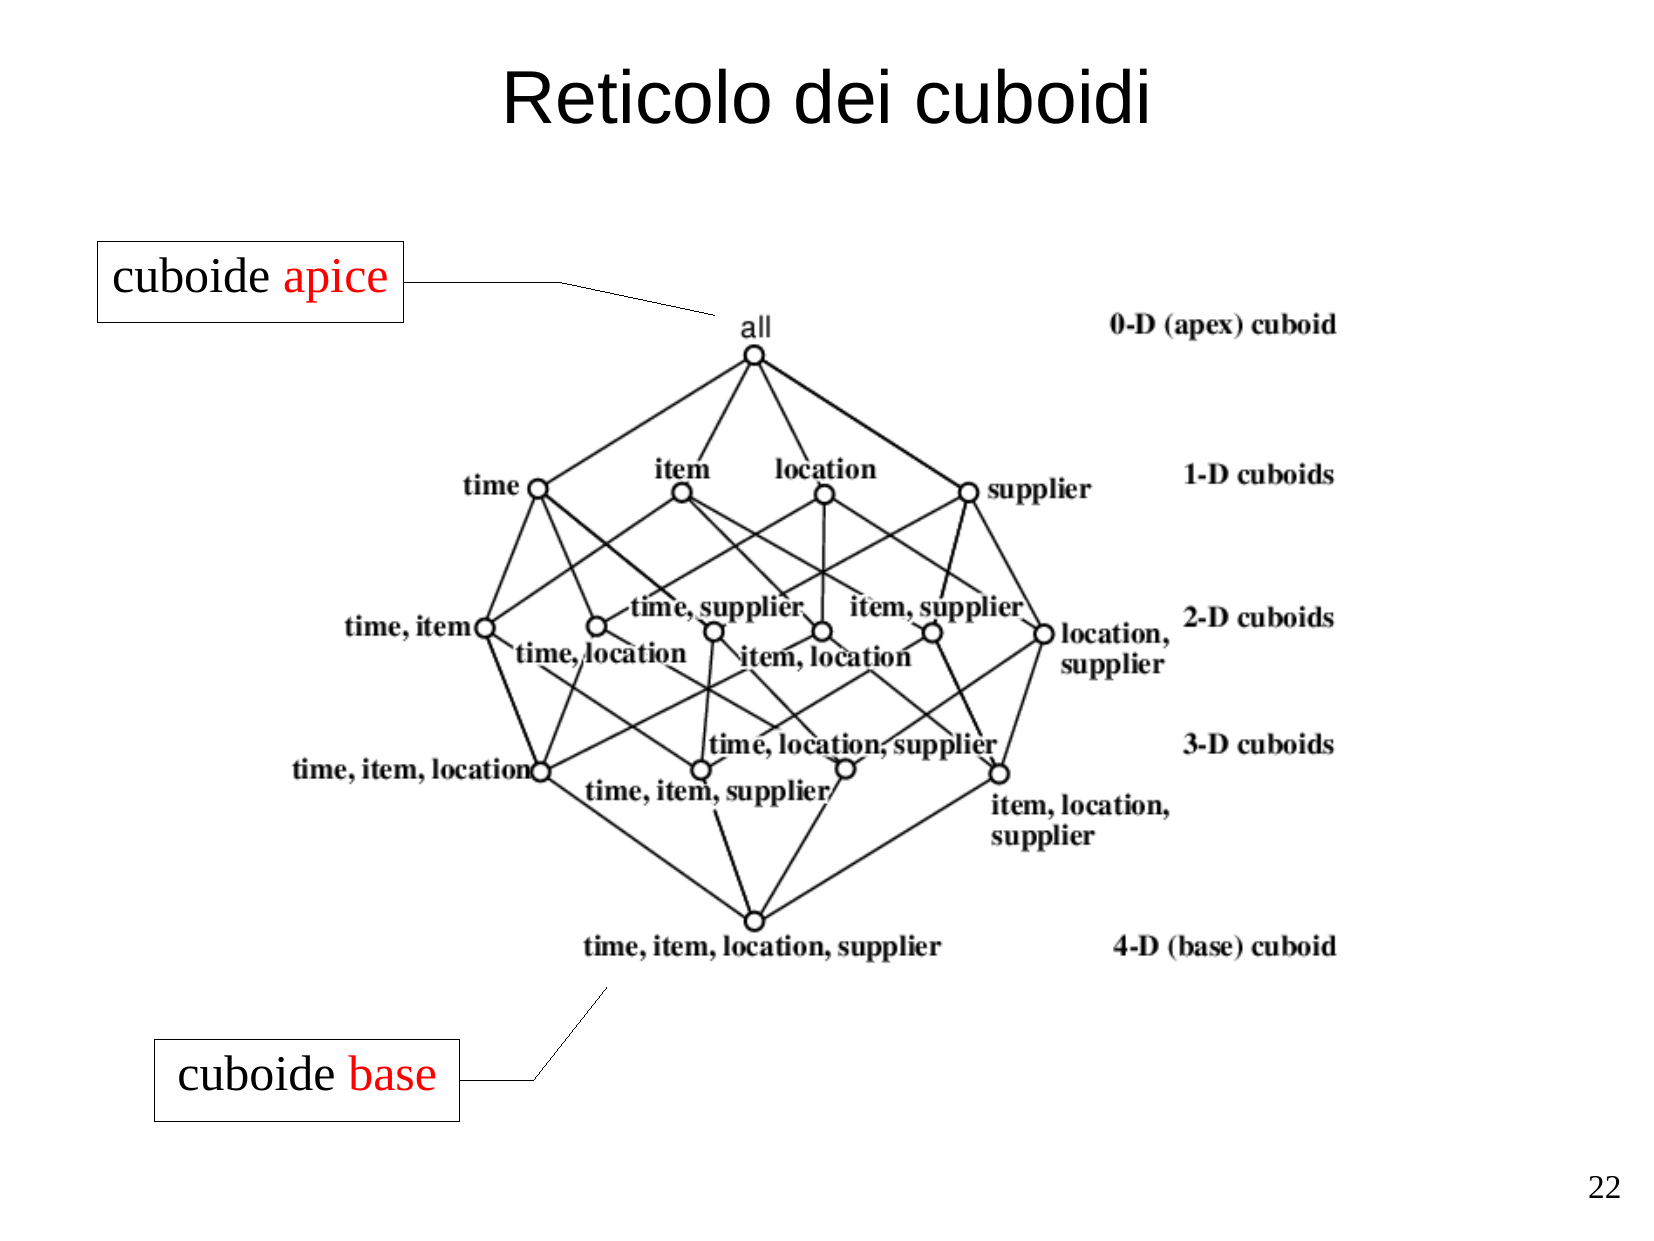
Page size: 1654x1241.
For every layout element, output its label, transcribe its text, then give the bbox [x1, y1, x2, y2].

picture [261, 209, 1398, 1031]
text_box cuboide apice [97, 241, 404, 323]
title Reticolo dei cuboidi [37, 30, 1617, 166]
text_box cuboide base [154, 1039, 460, 1122]
